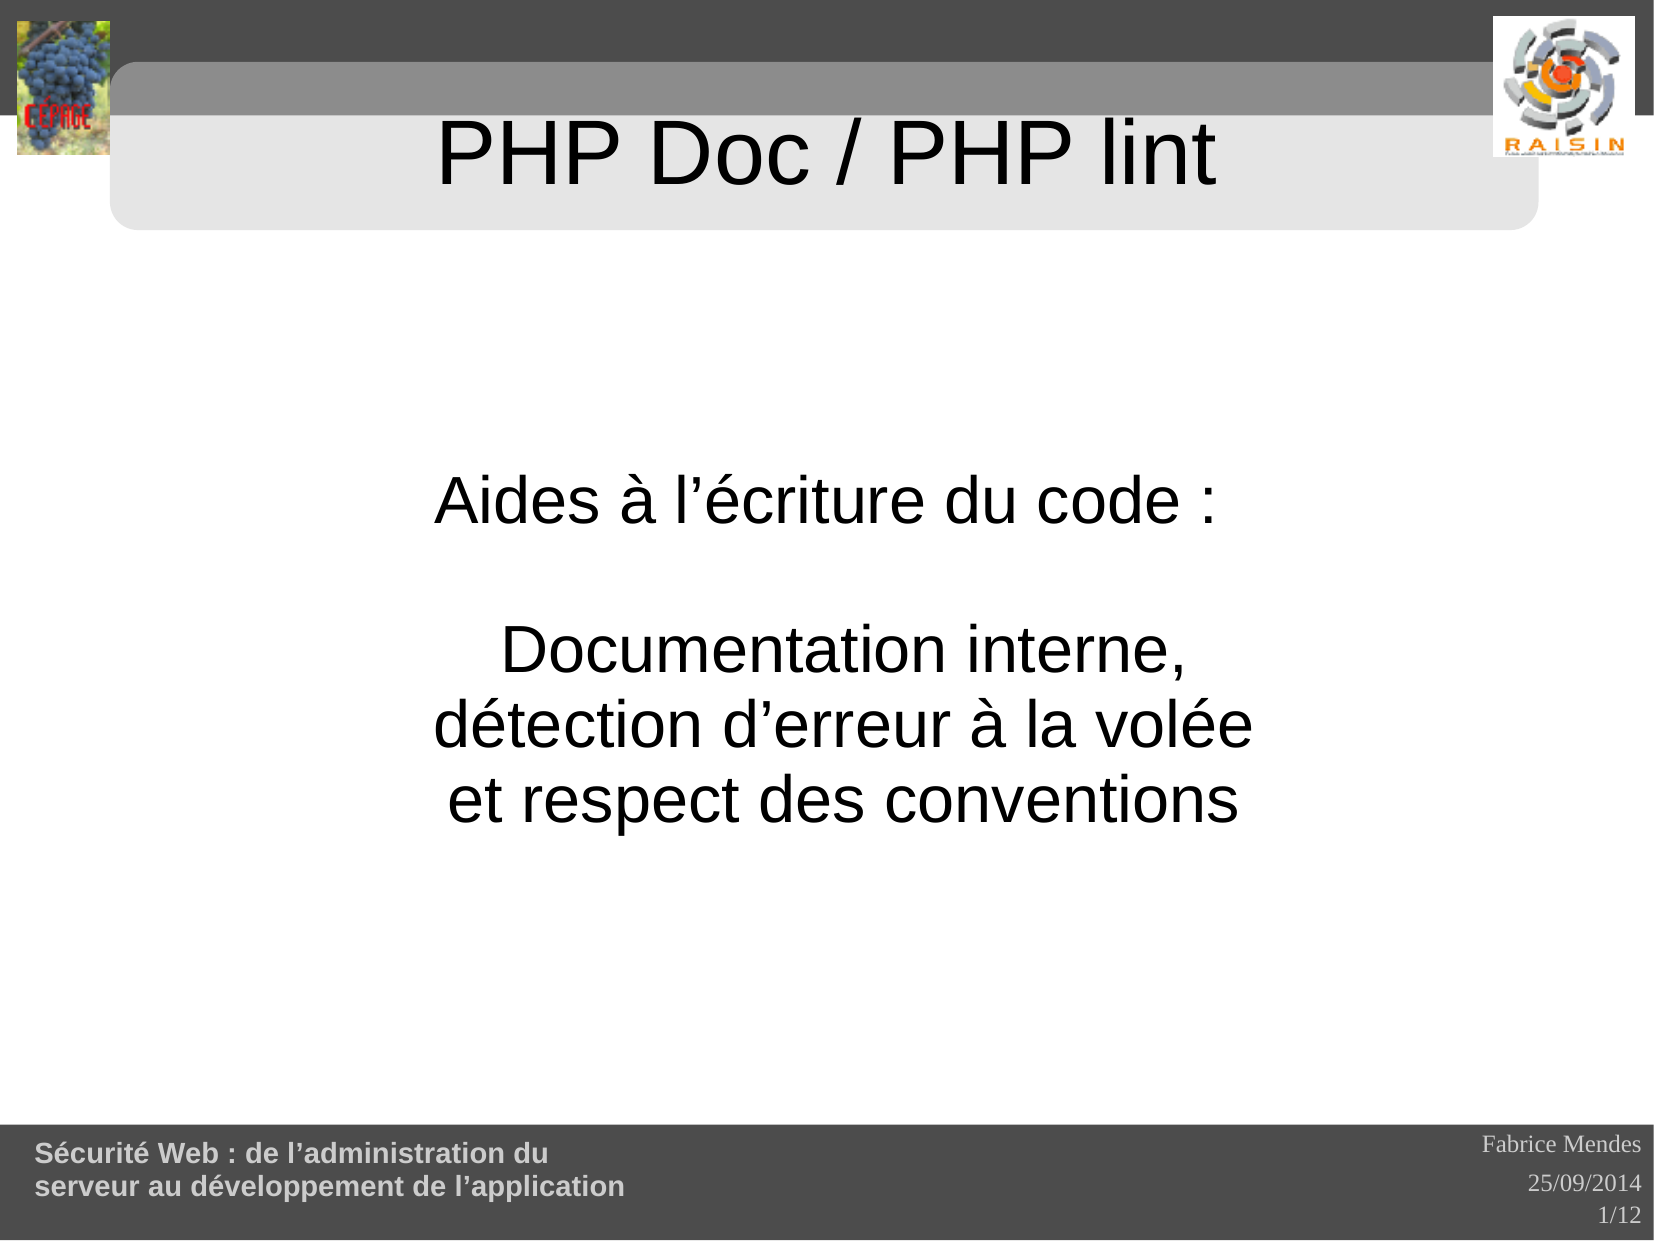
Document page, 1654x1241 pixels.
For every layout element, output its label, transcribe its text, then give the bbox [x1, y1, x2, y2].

picture [1493, 16, 1635, 157]
picture [17, 21, 110, 155]
title PHP Doc / PHP lint [82, 49, 1571, 257]
subtitle Aides à l’écriture du code : Documentation interne, détection d’erreur à la volée et respect des conventions [82, 290, 1571, 1010]
